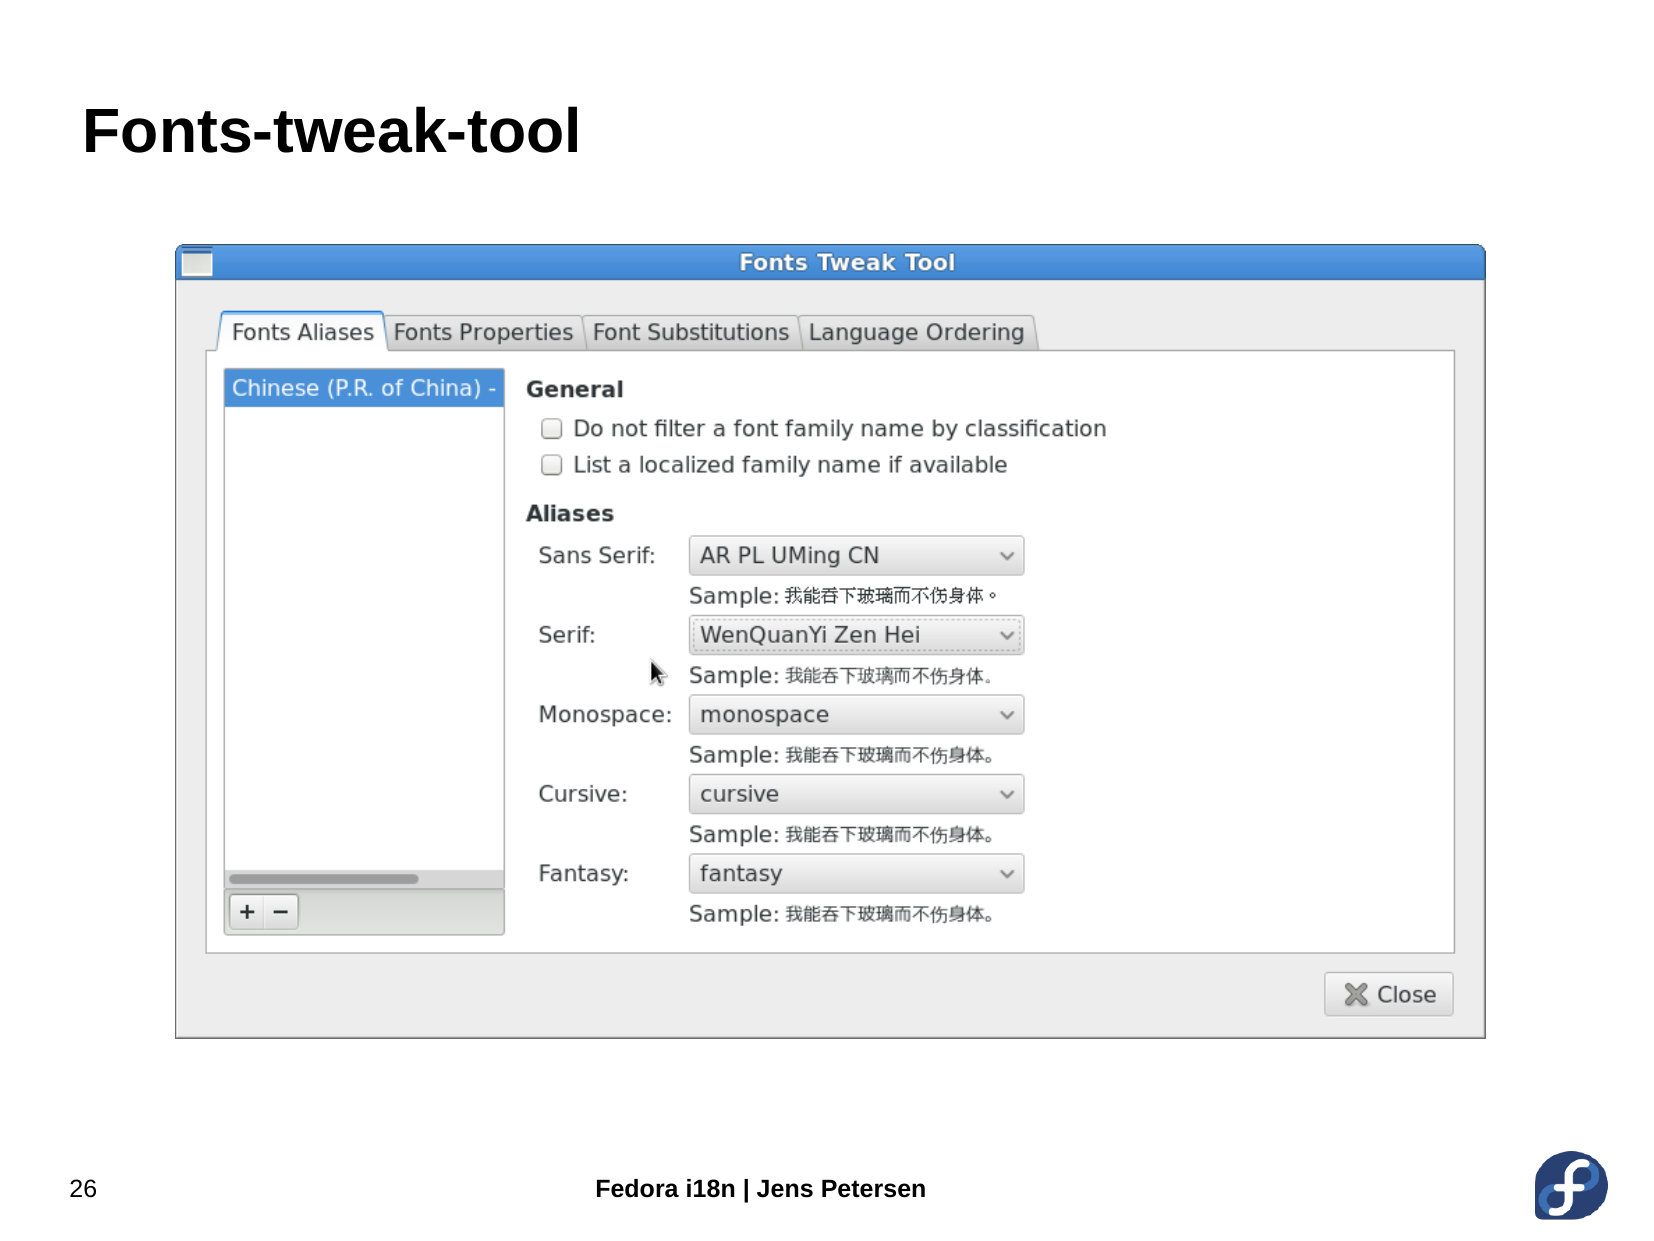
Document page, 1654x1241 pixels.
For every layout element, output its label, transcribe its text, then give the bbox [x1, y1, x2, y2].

picture [1529, 1146, 1613, 1224]
picture [175, 244, 1486, 1039]
title Fonts-tweak-tool [82, 37, 1571, 226]
